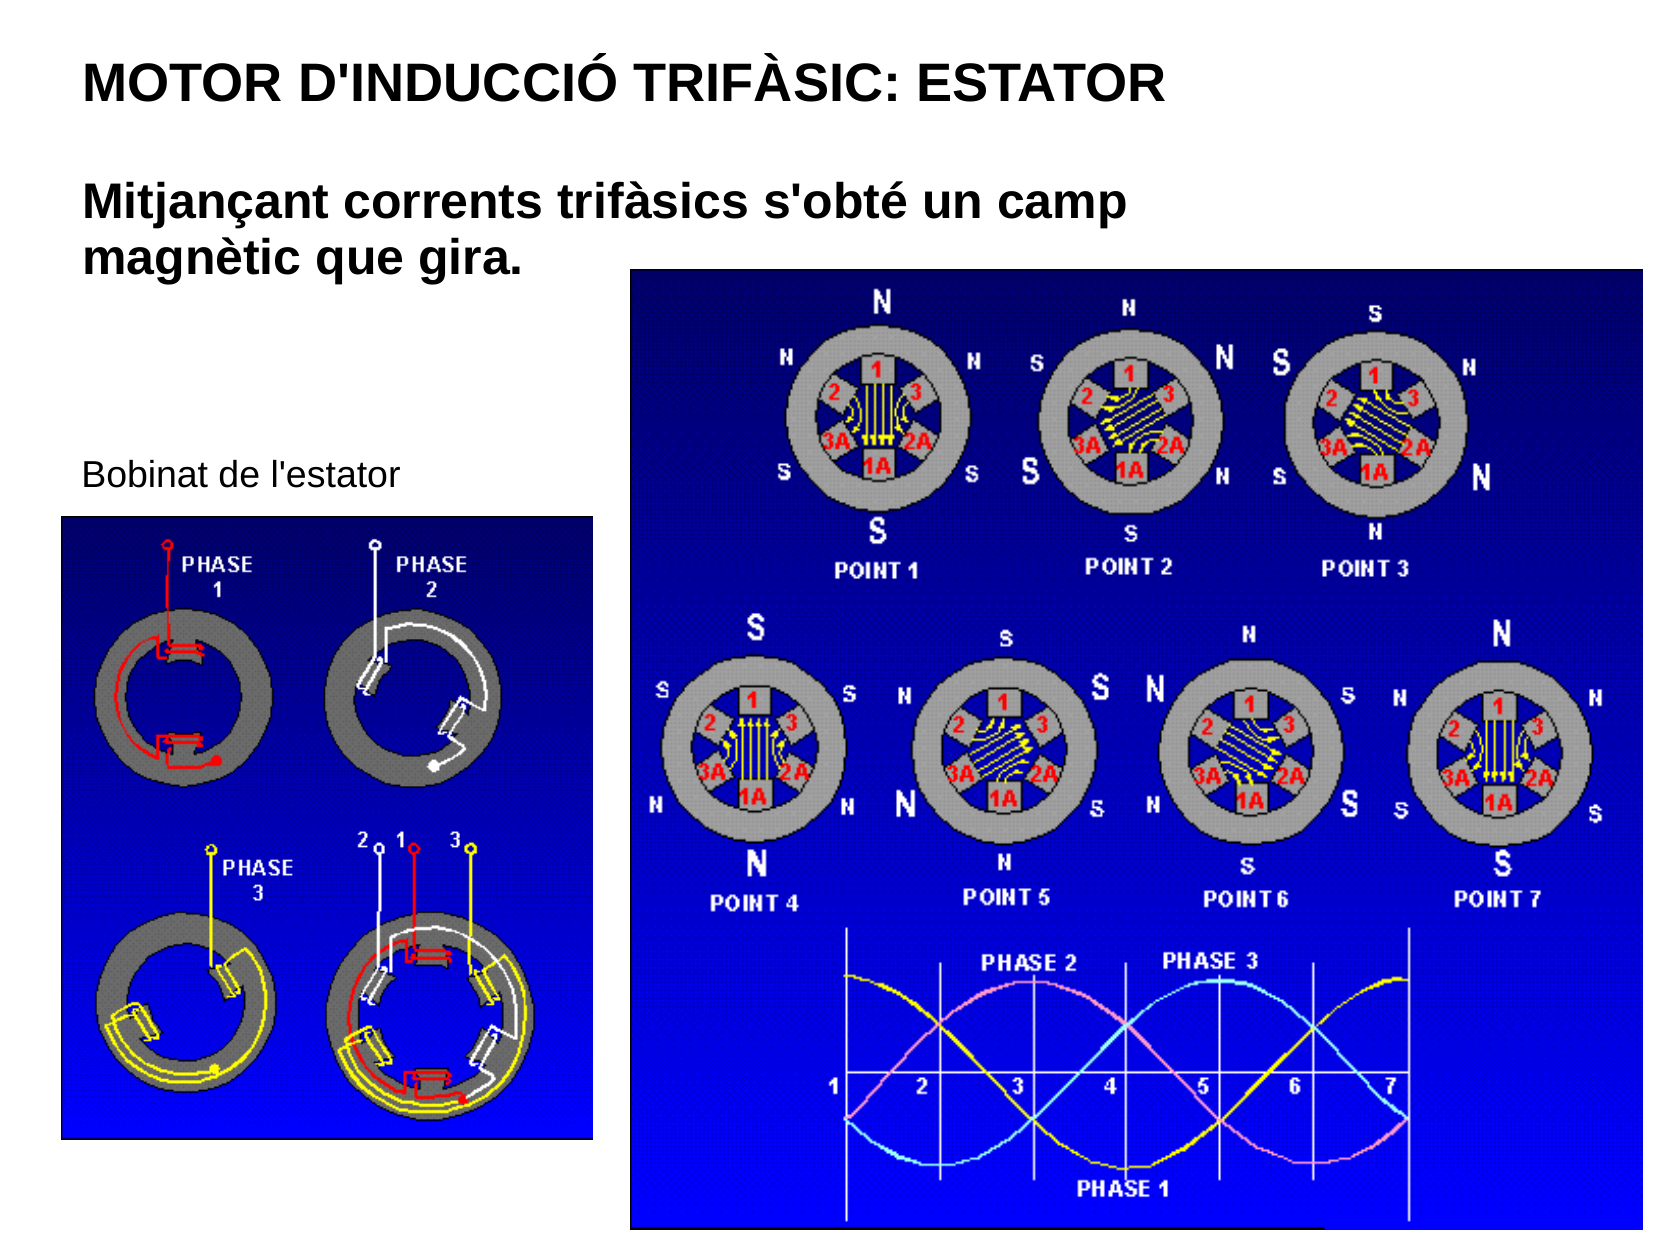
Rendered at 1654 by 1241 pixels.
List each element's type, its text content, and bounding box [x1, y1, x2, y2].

text_box Bobinat de l'estator [66, 445, 547, 503]
text_box MOTOR D'INDUCCIÓ TRIFÀSIC: ESTATOR Mitjançant corrents trifàsics s'obté un camp magnètic que gira. [67, 45, 1231, 293]
picture [61, 516, 593, 1141]
picture [630, 269, 1643, 1231]
